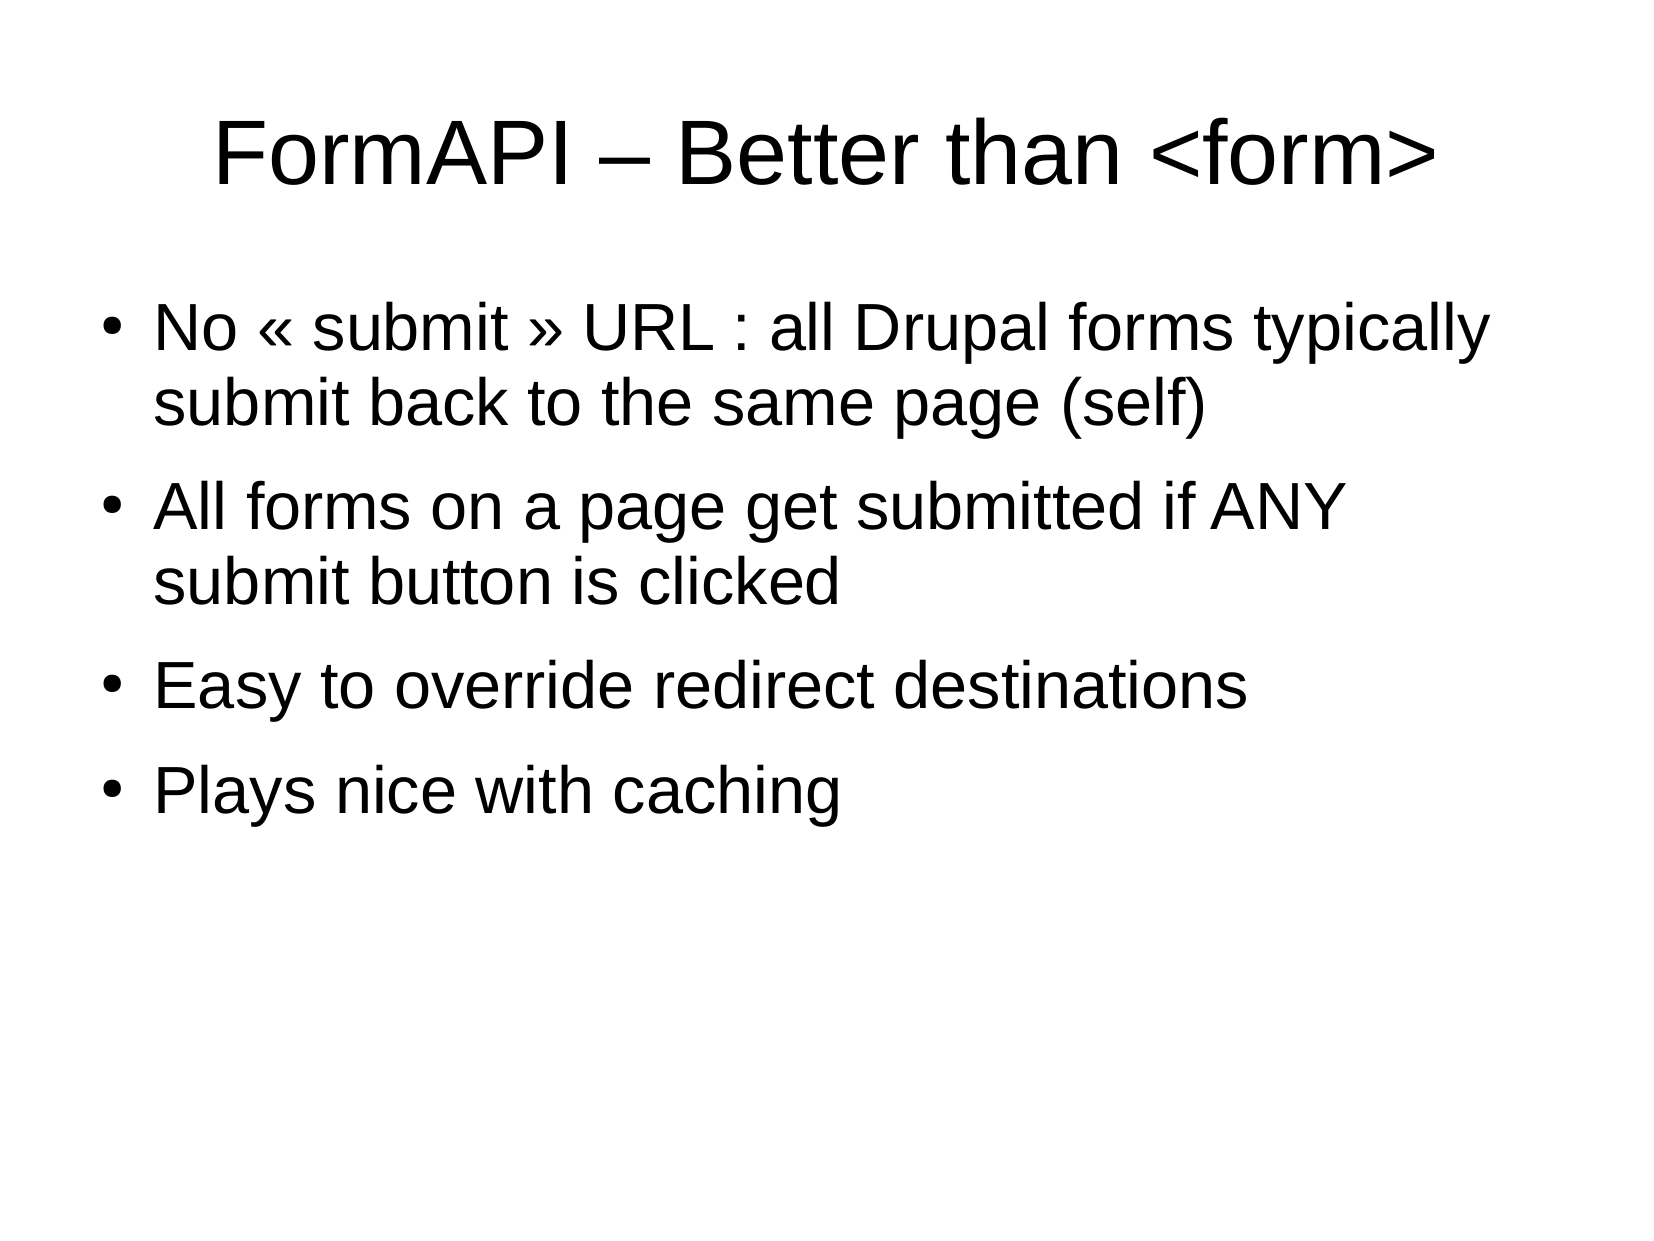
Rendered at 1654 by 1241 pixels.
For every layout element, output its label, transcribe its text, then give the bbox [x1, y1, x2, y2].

title FormAPI – Better than <form> [82, 49, 1571, 257]
list No « submit » URL : all Drupal forms typically submit back to the same page (self) All forms on a page get submitted if ANY submit button is clicked Easy to override redirect destinations Plays nice with caching [82, 290, 1538, 1010]
